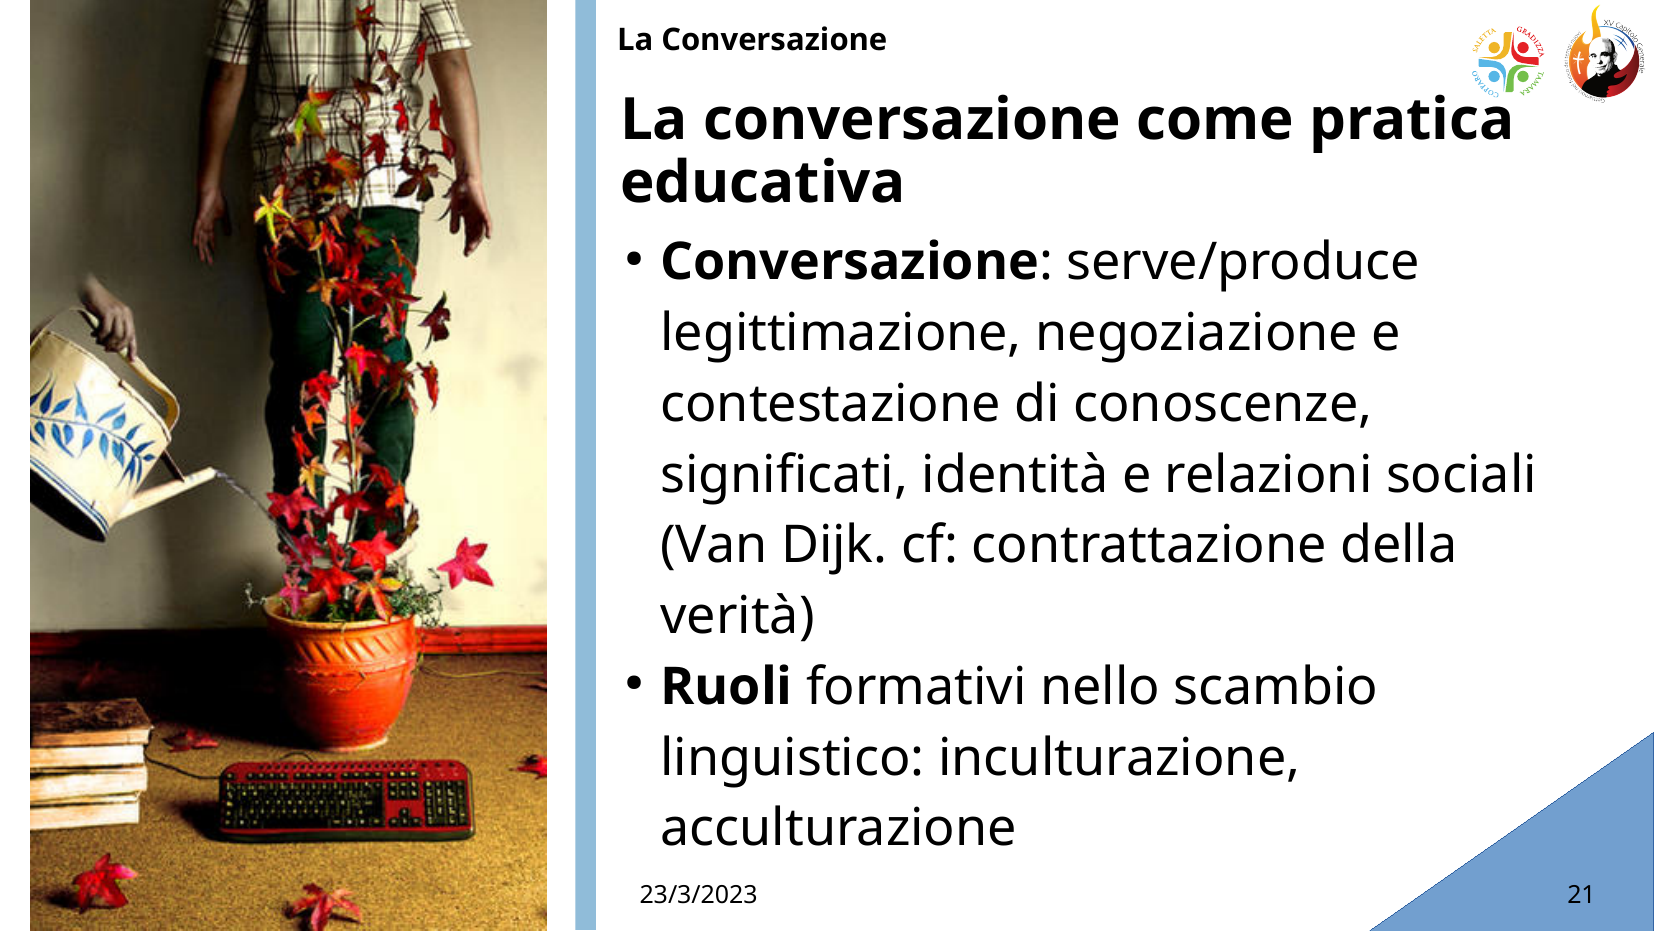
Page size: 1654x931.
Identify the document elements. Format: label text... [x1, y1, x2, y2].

subtitle Conversazione: serve/produce legittimazione, negoziazione e contestazione di conoscenze, significati, identità e relazioni sociali (Van Dijk. cf: contrattazione della verità) Ruoli formativi nello scambio linguistico: inculturazione, acculturazione [624, 224, 1602, 873]
title La conversazione come pratica educativa [620, 88, 1617, 160]
picture [30, 0, 547, 931]
text_box La Conversazione [602, 9, 1335, 63]
picture [1563, 4, 1646, 103]
